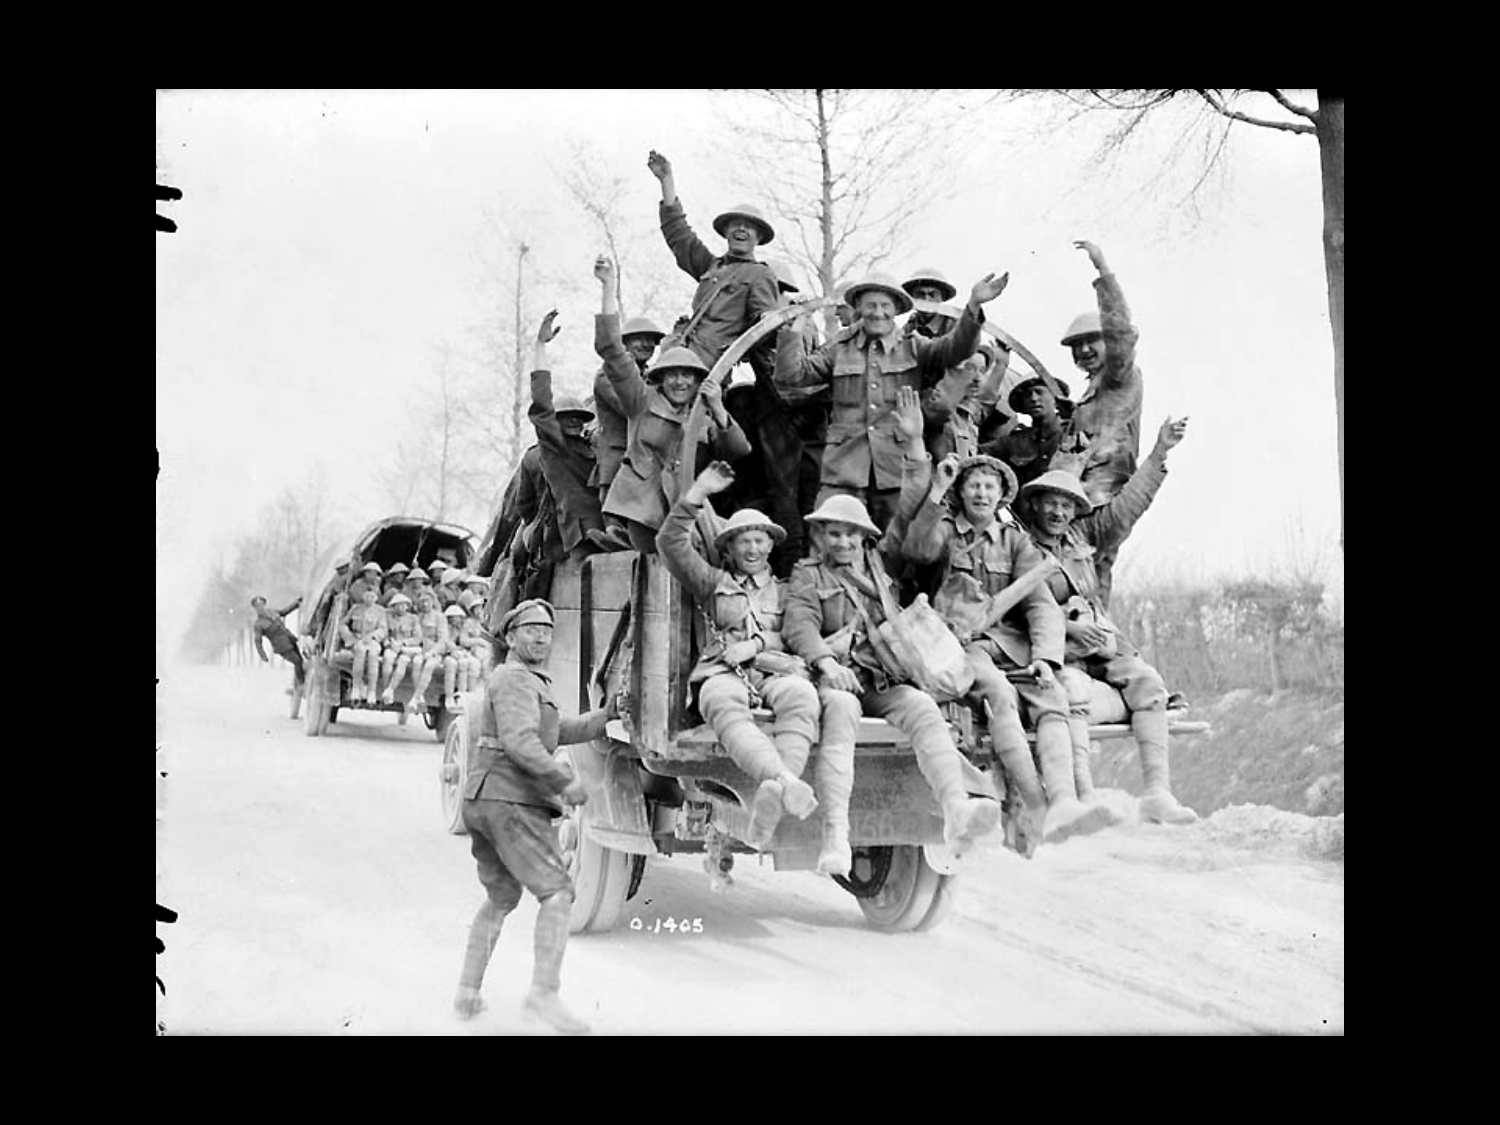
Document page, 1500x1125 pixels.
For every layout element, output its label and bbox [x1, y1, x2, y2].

picture [156, 89, 1344, 1036]
